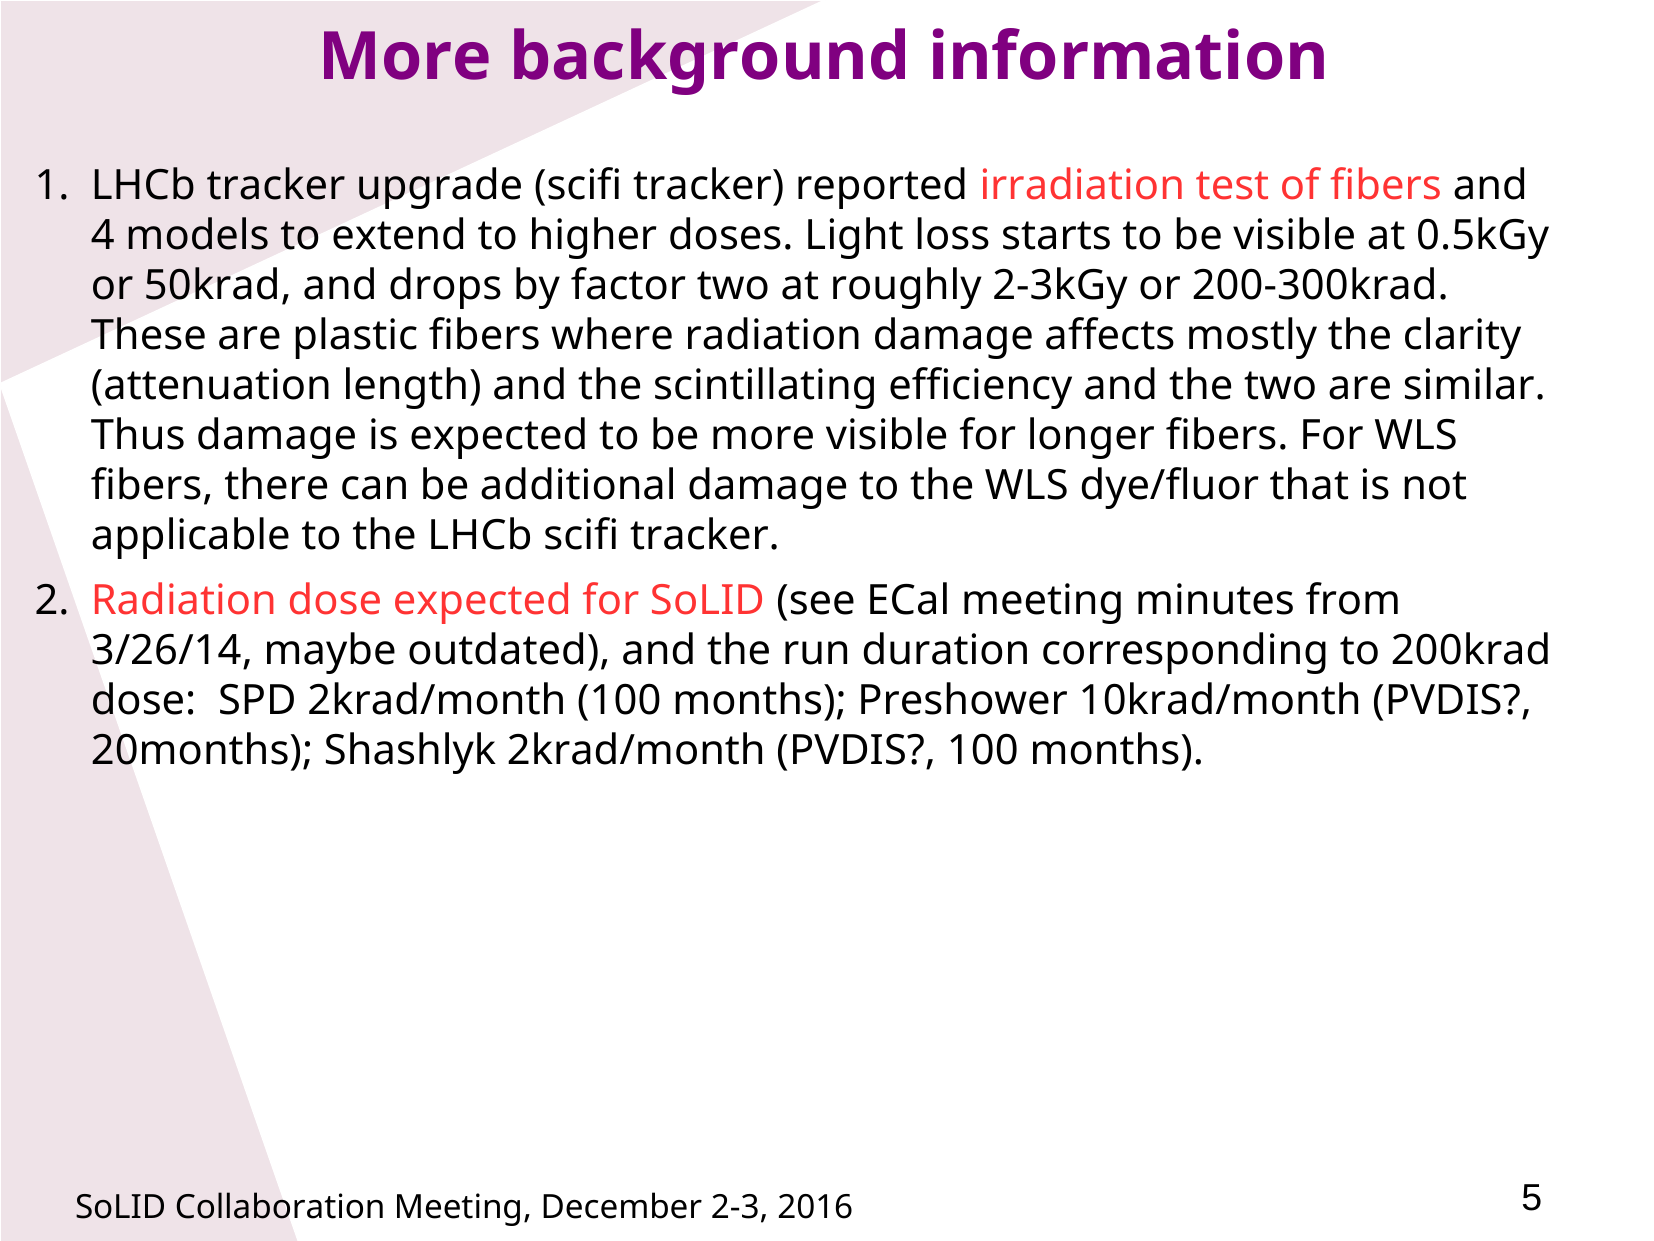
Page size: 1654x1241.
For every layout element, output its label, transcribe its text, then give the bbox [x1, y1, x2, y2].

text_box LHCb tracker upgrade (scifi tracker) reported irradiation test of fibers and 4 models to extend to higher doses. Light loss starts to be visible at 0.5kGy or 50krad, and drops by factor two at roughly 2-3kGy or 200-300krad. These are plastic fibers where radiation damage affects mostly the clarity (attenuation length) and the scintillating efficiency and the two are similar. Thus damage is expected to be more visible for longer fibers. For WLS fibers, there can be additional damage to the WLS dye/fluor that is not applicable to the LHCb scifi tracker. Radiation dose expected for SoLID (see ECal meeting minutes from 3/26/14, maybe outdated), and the run duration corresponding to 200krad dose: SPD 2krad/month (100 months); Preshower 10krad/month (PVDIS?, 20months); Shashlyk 2krad/month (PVDIS?, 100 months). [19, 150, 1576, 781]
title More background information [72, 12, 1576, 151]
